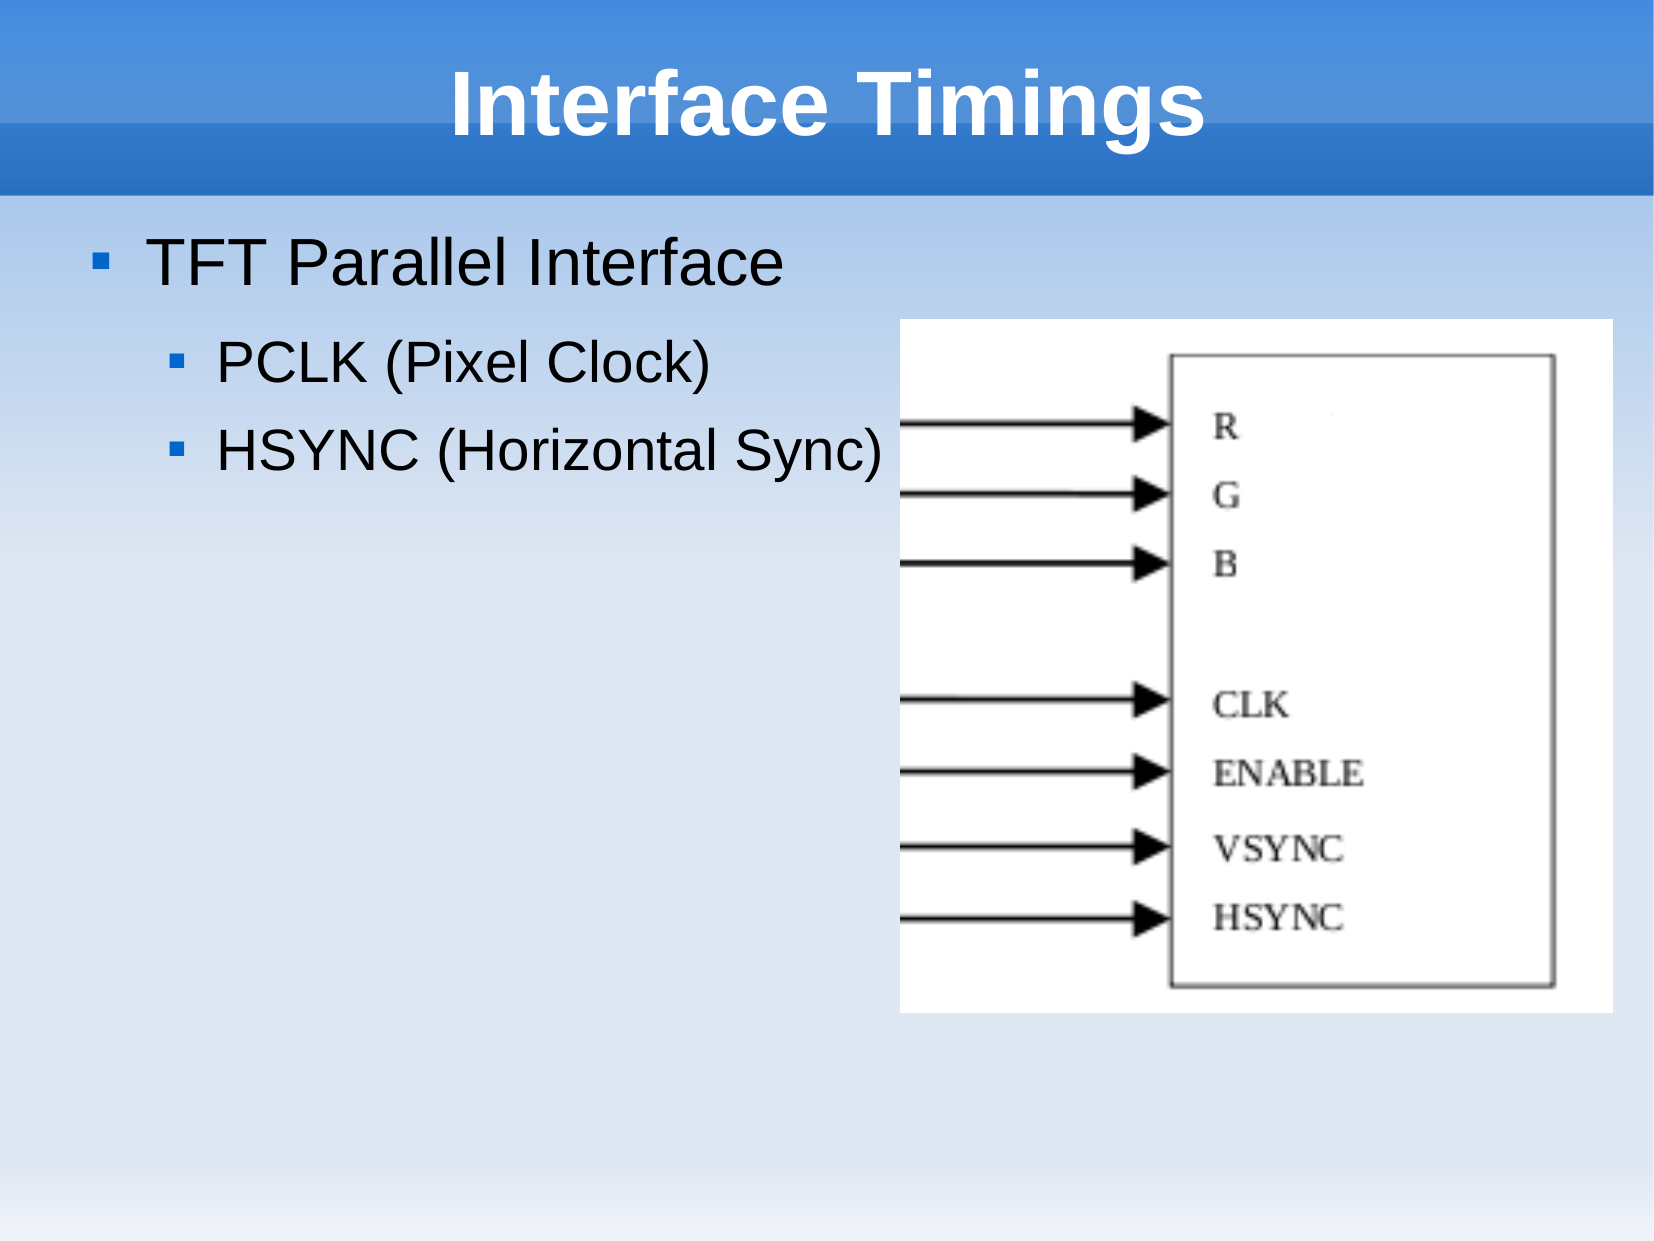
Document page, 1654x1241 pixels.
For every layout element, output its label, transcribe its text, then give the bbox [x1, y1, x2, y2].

list TFT Parallel Interface PCLK (Pixel Clock) HSYNC (Horizontal Sync) [75, 225, 1564, 1044]
title Interface Timings [49, 0, 1538, 208]
picture [0, 0, 1654, 1241]
